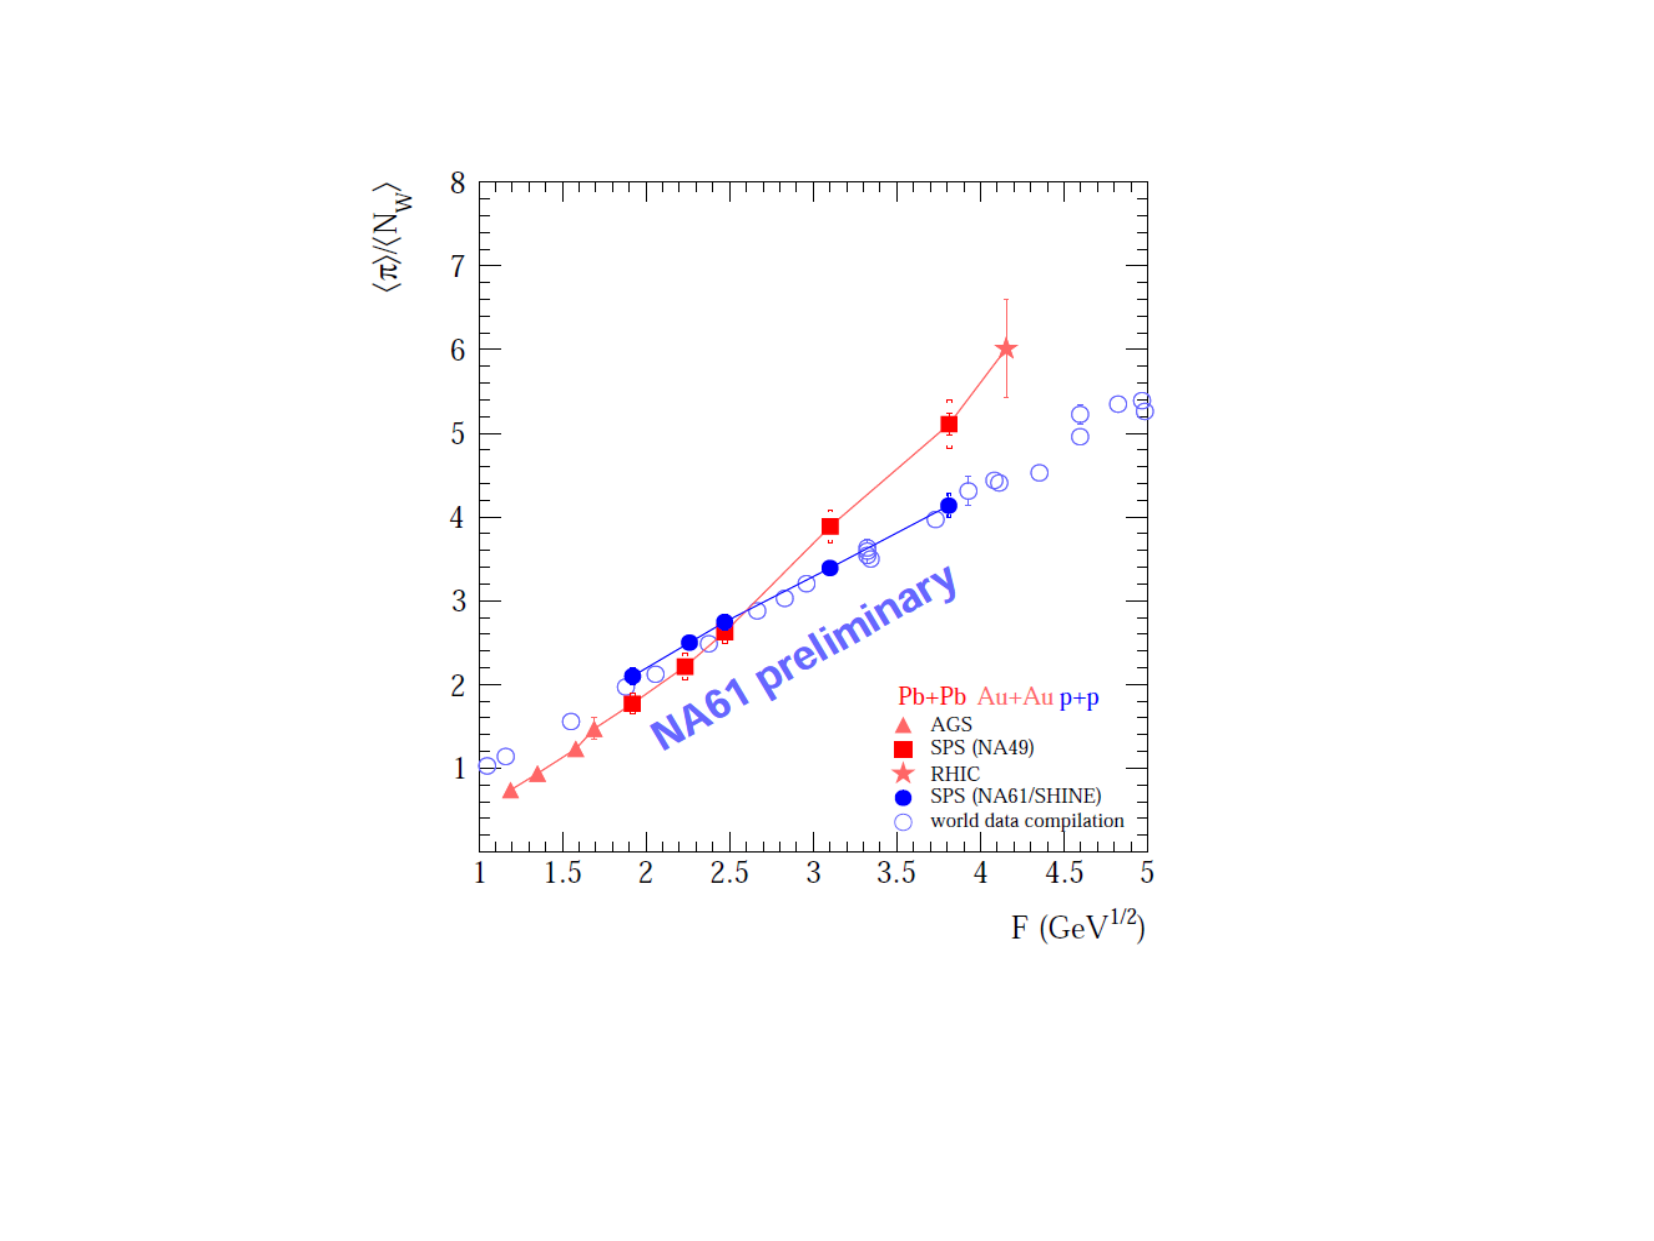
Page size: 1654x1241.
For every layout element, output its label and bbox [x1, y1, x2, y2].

picture [343, 168, 1202, 976]
